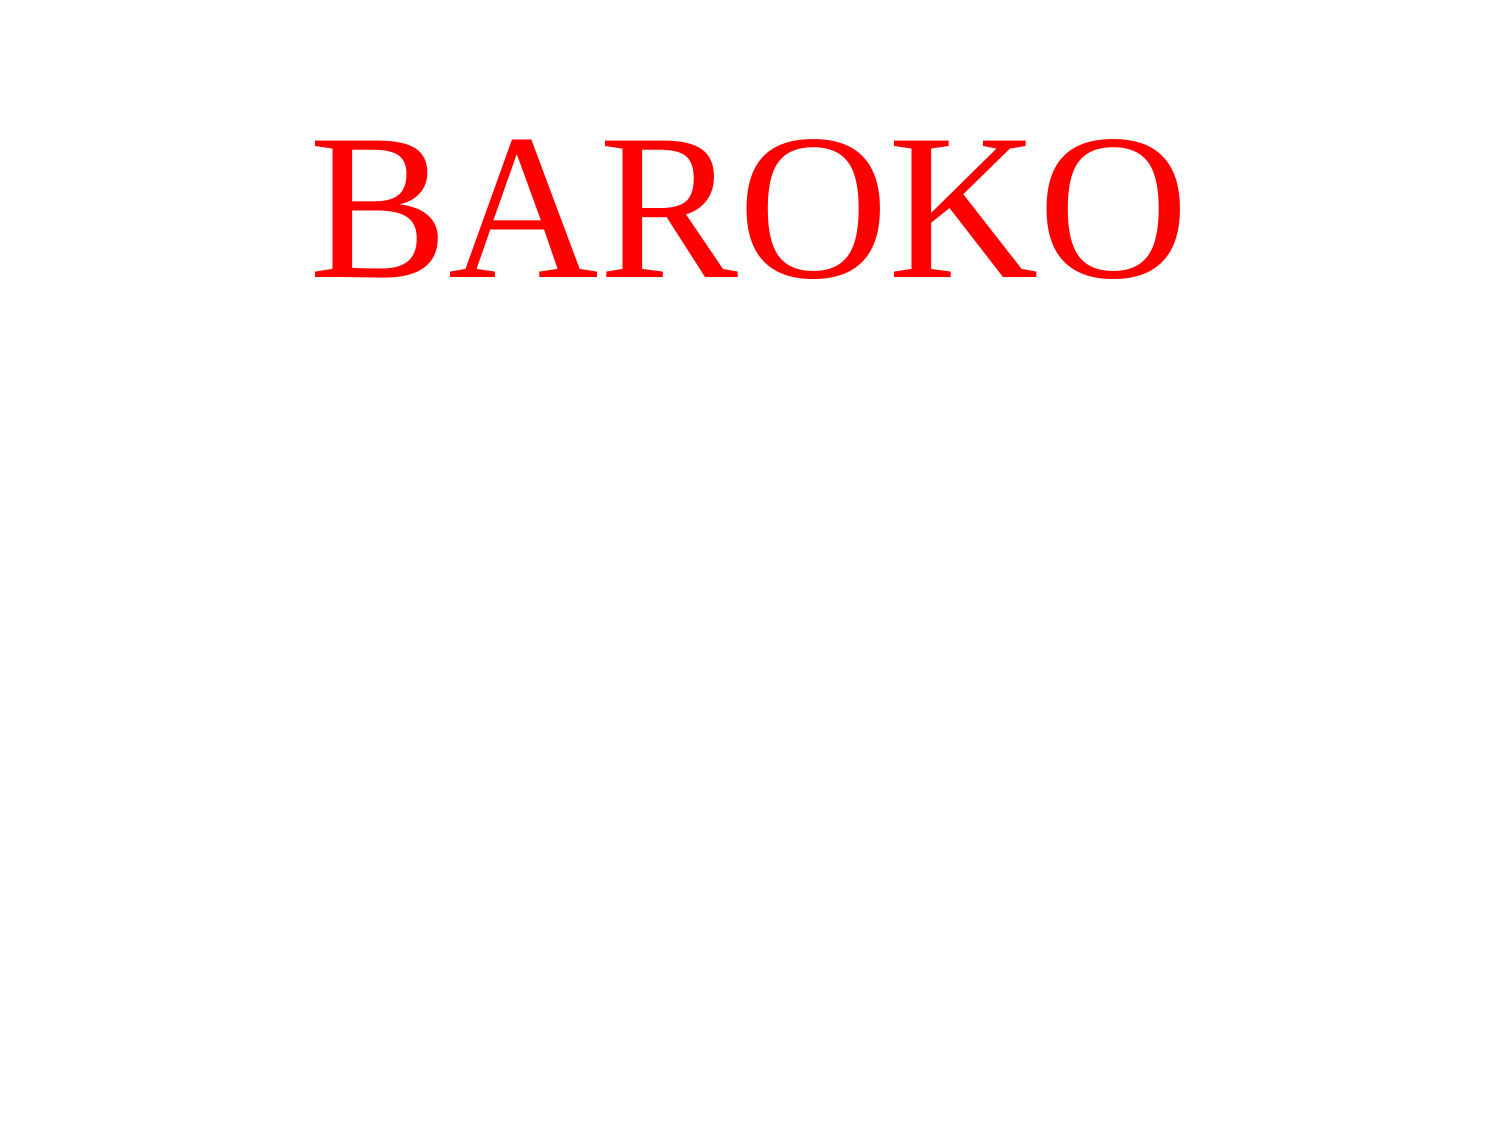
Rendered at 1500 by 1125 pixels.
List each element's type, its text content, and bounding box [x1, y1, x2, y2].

title BAROKO [112, 61, 1388, 327]
